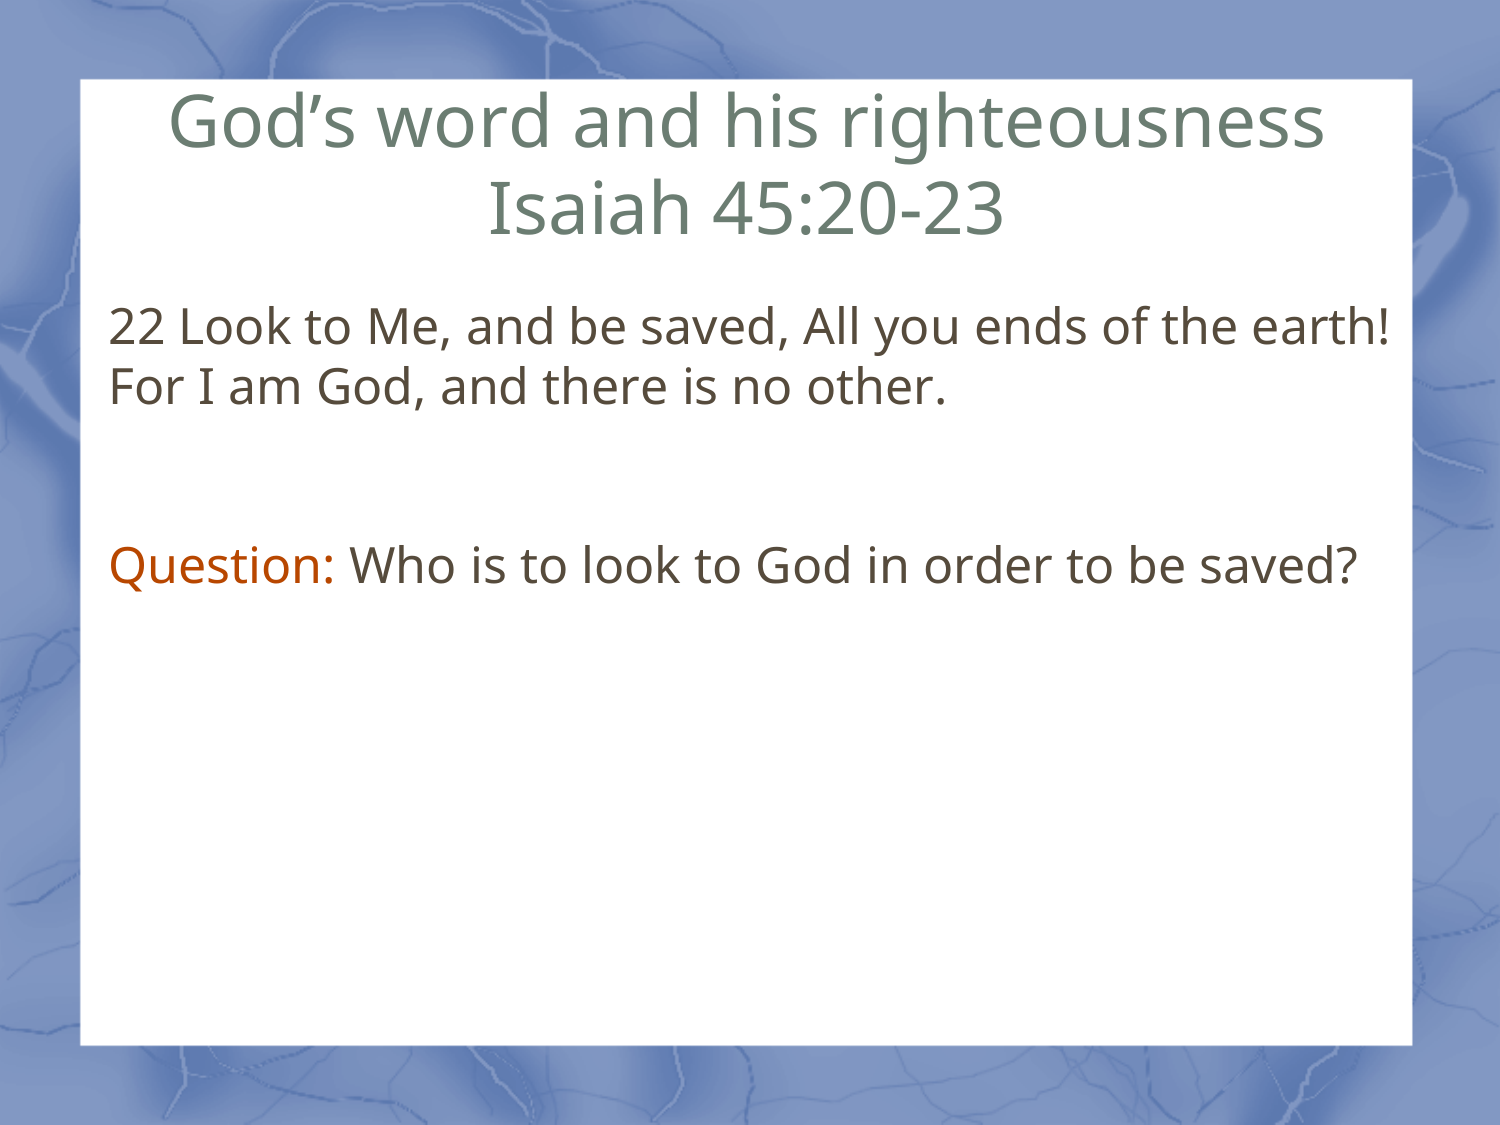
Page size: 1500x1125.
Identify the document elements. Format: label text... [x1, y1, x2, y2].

list 22 Look to Me, and be saved, All you ends of the earth! For I am God, and there is no other. Question: Who is to look to God in order to be saved? [75, 287, 1425, 1005]
picture [0, 0, 1500, 1125]
title God’s word and his righteousness Isaiah 45:20-23 [69, 66, 1425, 238]
